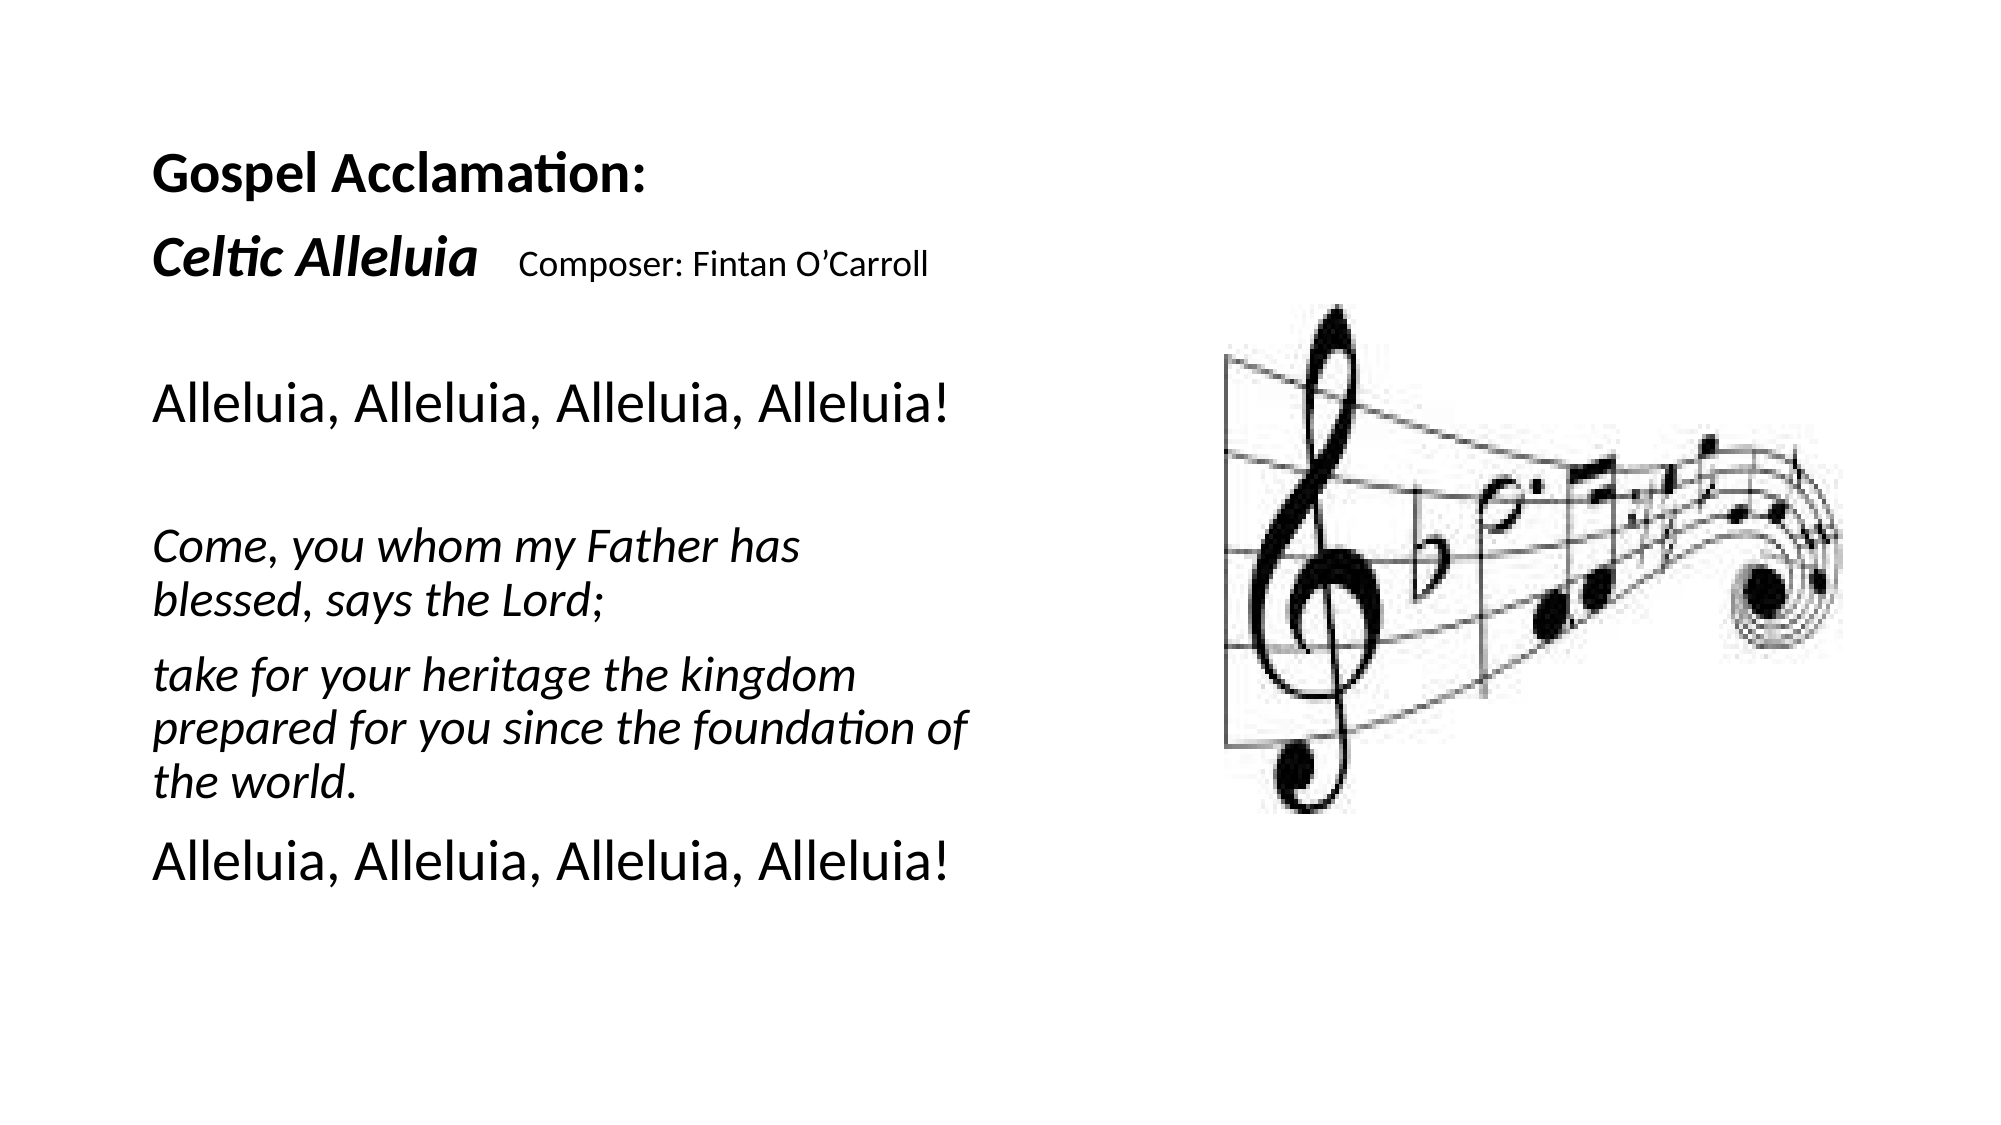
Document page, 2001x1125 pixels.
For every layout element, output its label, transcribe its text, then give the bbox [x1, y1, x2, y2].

list Gospel Acclamation: Celtic Alleluia Composer: Fintan O’Carroll Alleluia, Alleluia, Alleluia, Alleluia! Come, you whom my Father has blessed, says the Lord; take for your heritage the kingdom prepared for you since the foundation of the world. Alleluia, Alleluia, Alleluia, Alleluia! [137, 134, 988, 1014]
picture [1224, 304, 1843, 814]
